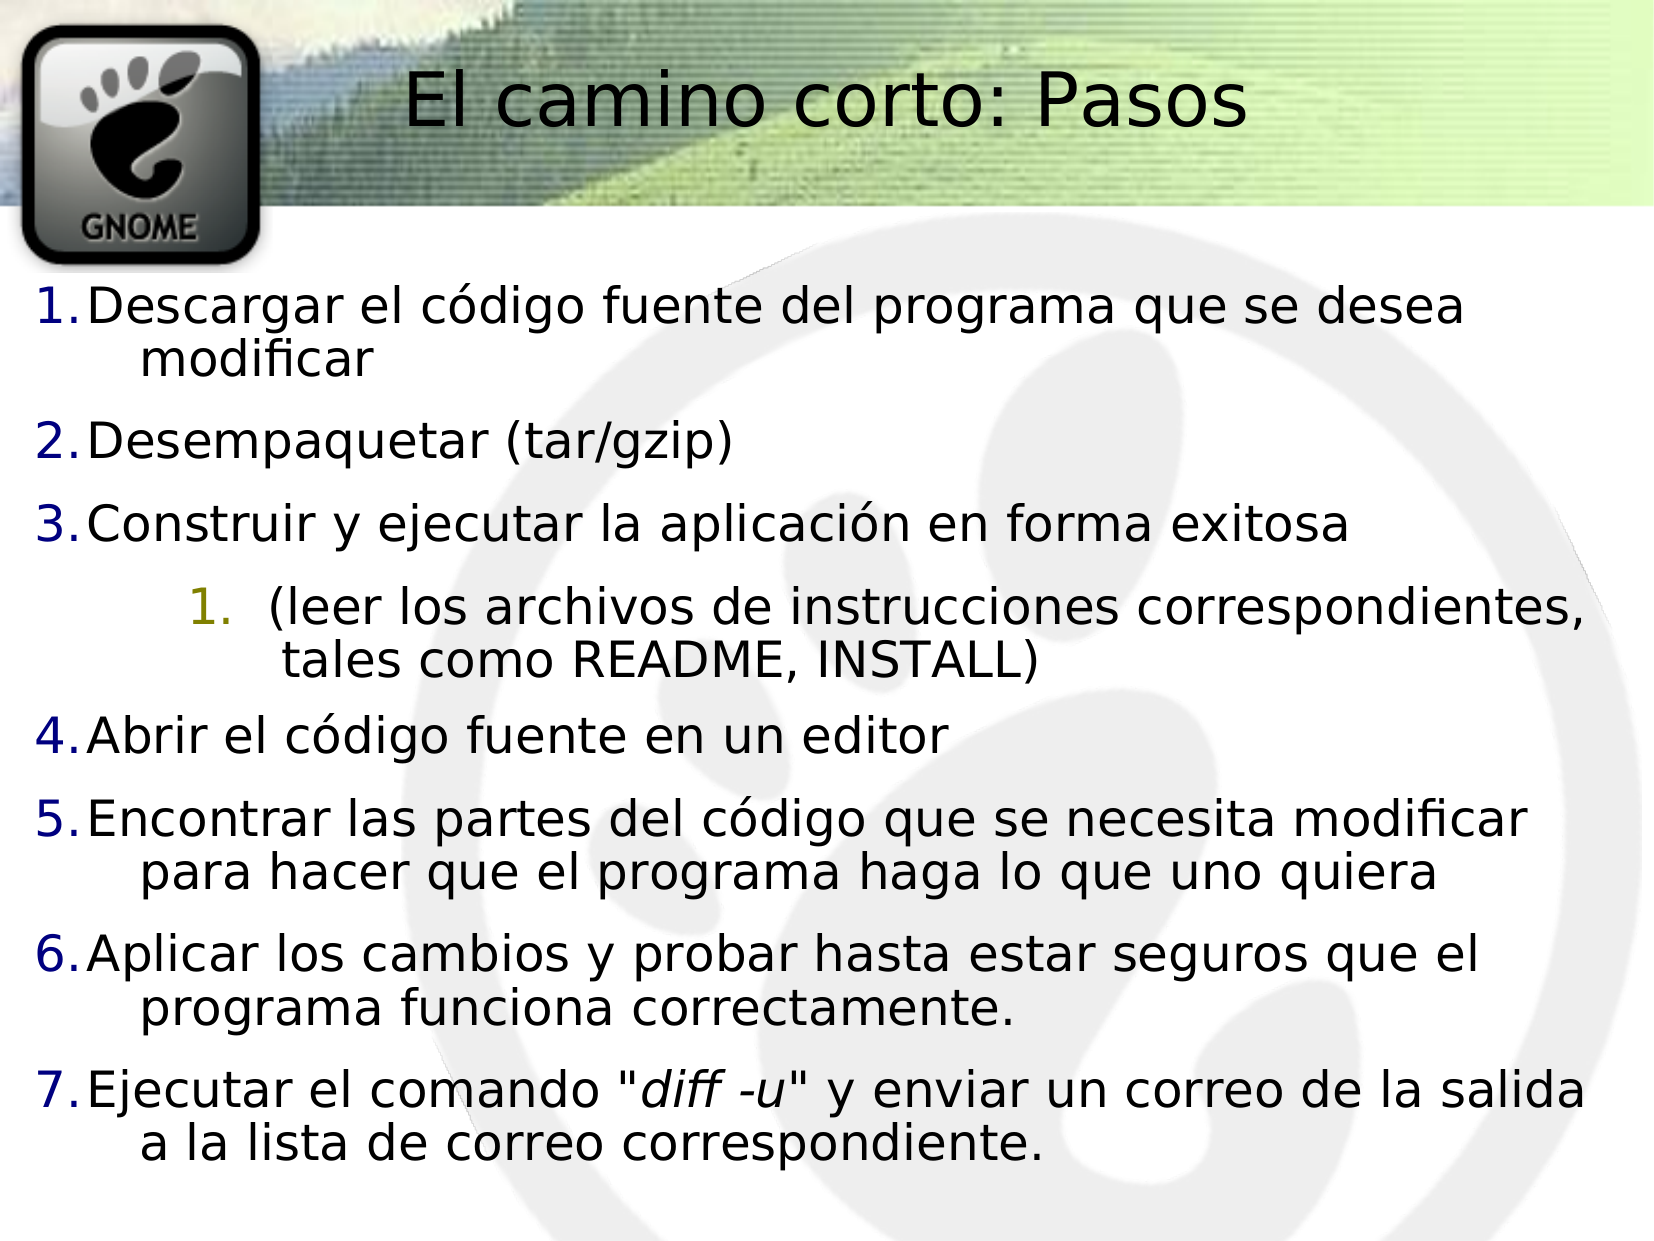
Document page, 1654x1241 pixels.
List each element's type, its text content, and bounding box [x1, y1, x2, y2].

picture [0, 0, 1654, 1241]
list Descargar el código fuente del programa que se desea modificar Desempaquetar (tar/gzip) Construir y ejecutar la aplicación en forma exitosa (leer los archivos de instrucciones correspondientes, tales como README, INSTALL) Abrir el código fuente en un editor Encontrar las partes del código que se necesita modificar para hacer que el programa haga lo que uno quiera Aplicar los cambios y probar hasta estar seguros que el programa funciona correctamente. Ejecutar el comando "diff -u" y enviar un correo de la salida a la lista de correo correspondiente. [0, 280, 1625, 1225]
title El camino corto: Pasos [0, 0, 1653, 207]
